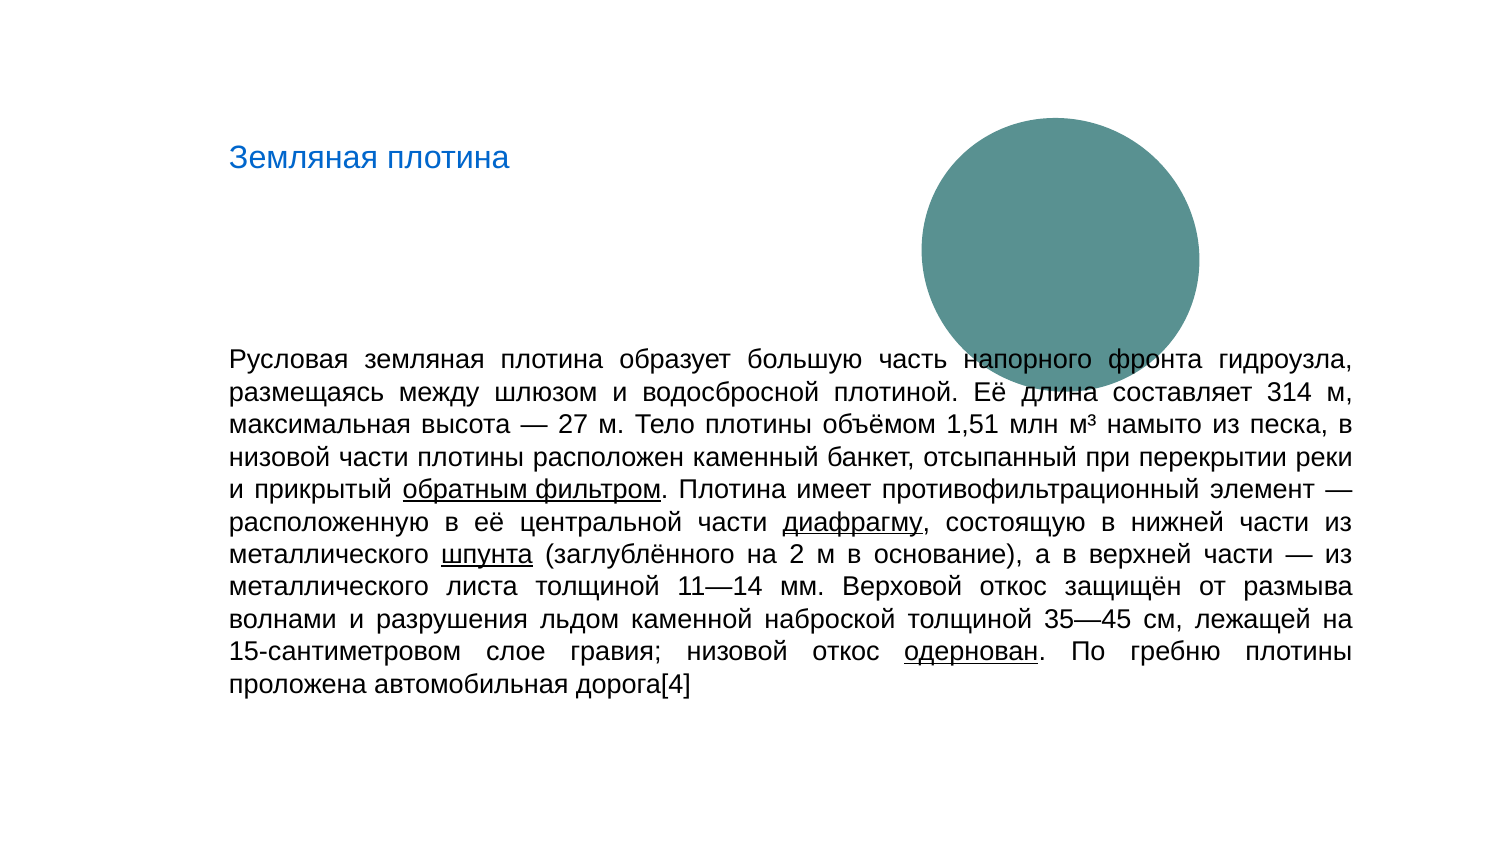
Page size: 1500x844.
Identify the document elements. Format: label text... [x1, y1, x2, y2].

list Русловая земляная плотина образует большую часть напорного фронта гидроузла, размещаясь между шлюзом и водосбросной плотиной. Её длина составляет 314 м, максимальная высота — 27 м. Тело плотины объёмом 1,51 млн м³ намыто из песка, в низовой части плотины расположен каменный банкет, отсыпанный при перекрытии реки и прикрытый обратным фильтром. Плотина имеет противофильтрационный элемент — расположенную в её центральной части диафрагму, состоящую в нижней части из металлического шпунта (заглублённого на 2 м в основание), а в верхней части — из металлического листа толщиной 11—14 мм. Верховой откос защищён от размыва волнами и разрушения льдом каменной наброской толщиной 35—45 см, лежащей на 15-сантиметровом слое гравия; низовой откос одернован. По гребню плотины проложена автомобильная дорога[4] [213, 326, 1368, 744]
title Земляная плотина [213, 98, 1368, 263]
